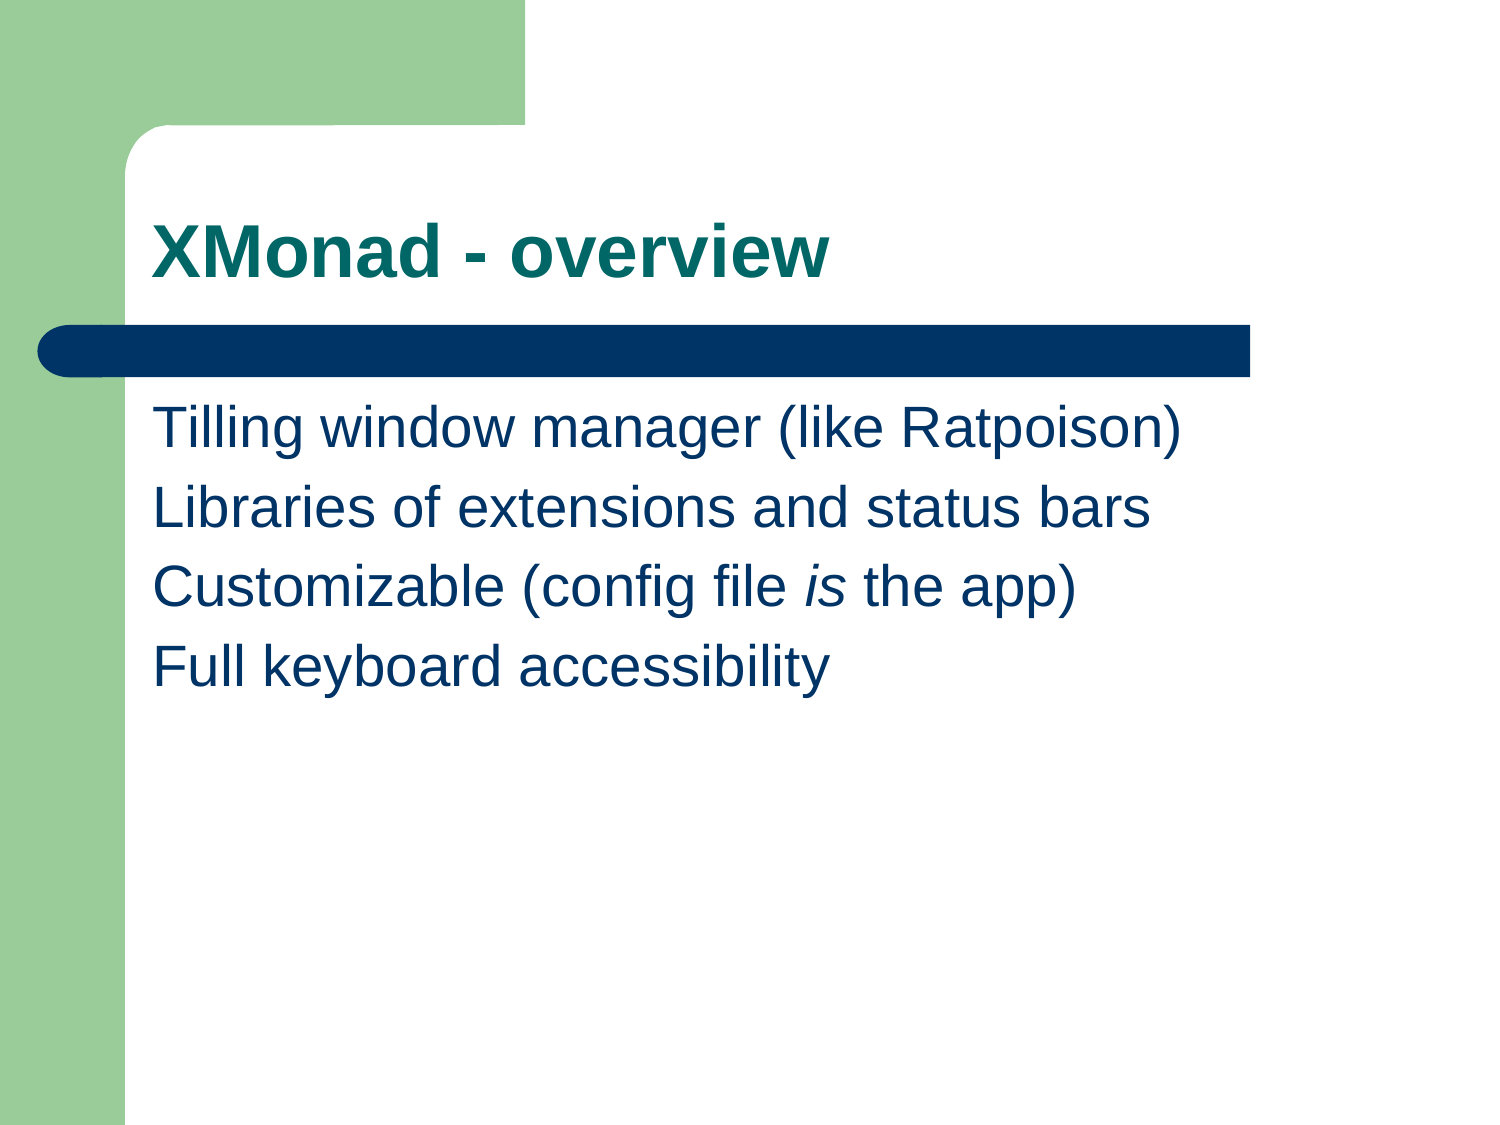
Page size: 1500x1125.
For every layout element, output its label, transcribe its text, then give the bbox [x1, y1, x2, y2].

title XMonad - overview [136, 136, 1414, 301]
list Tilling window manager (like Ratpoison) Libraries of extensions and status bars Customizable (config file is the app) Full keyboard accessibility [137, 387, 1400, 999]
